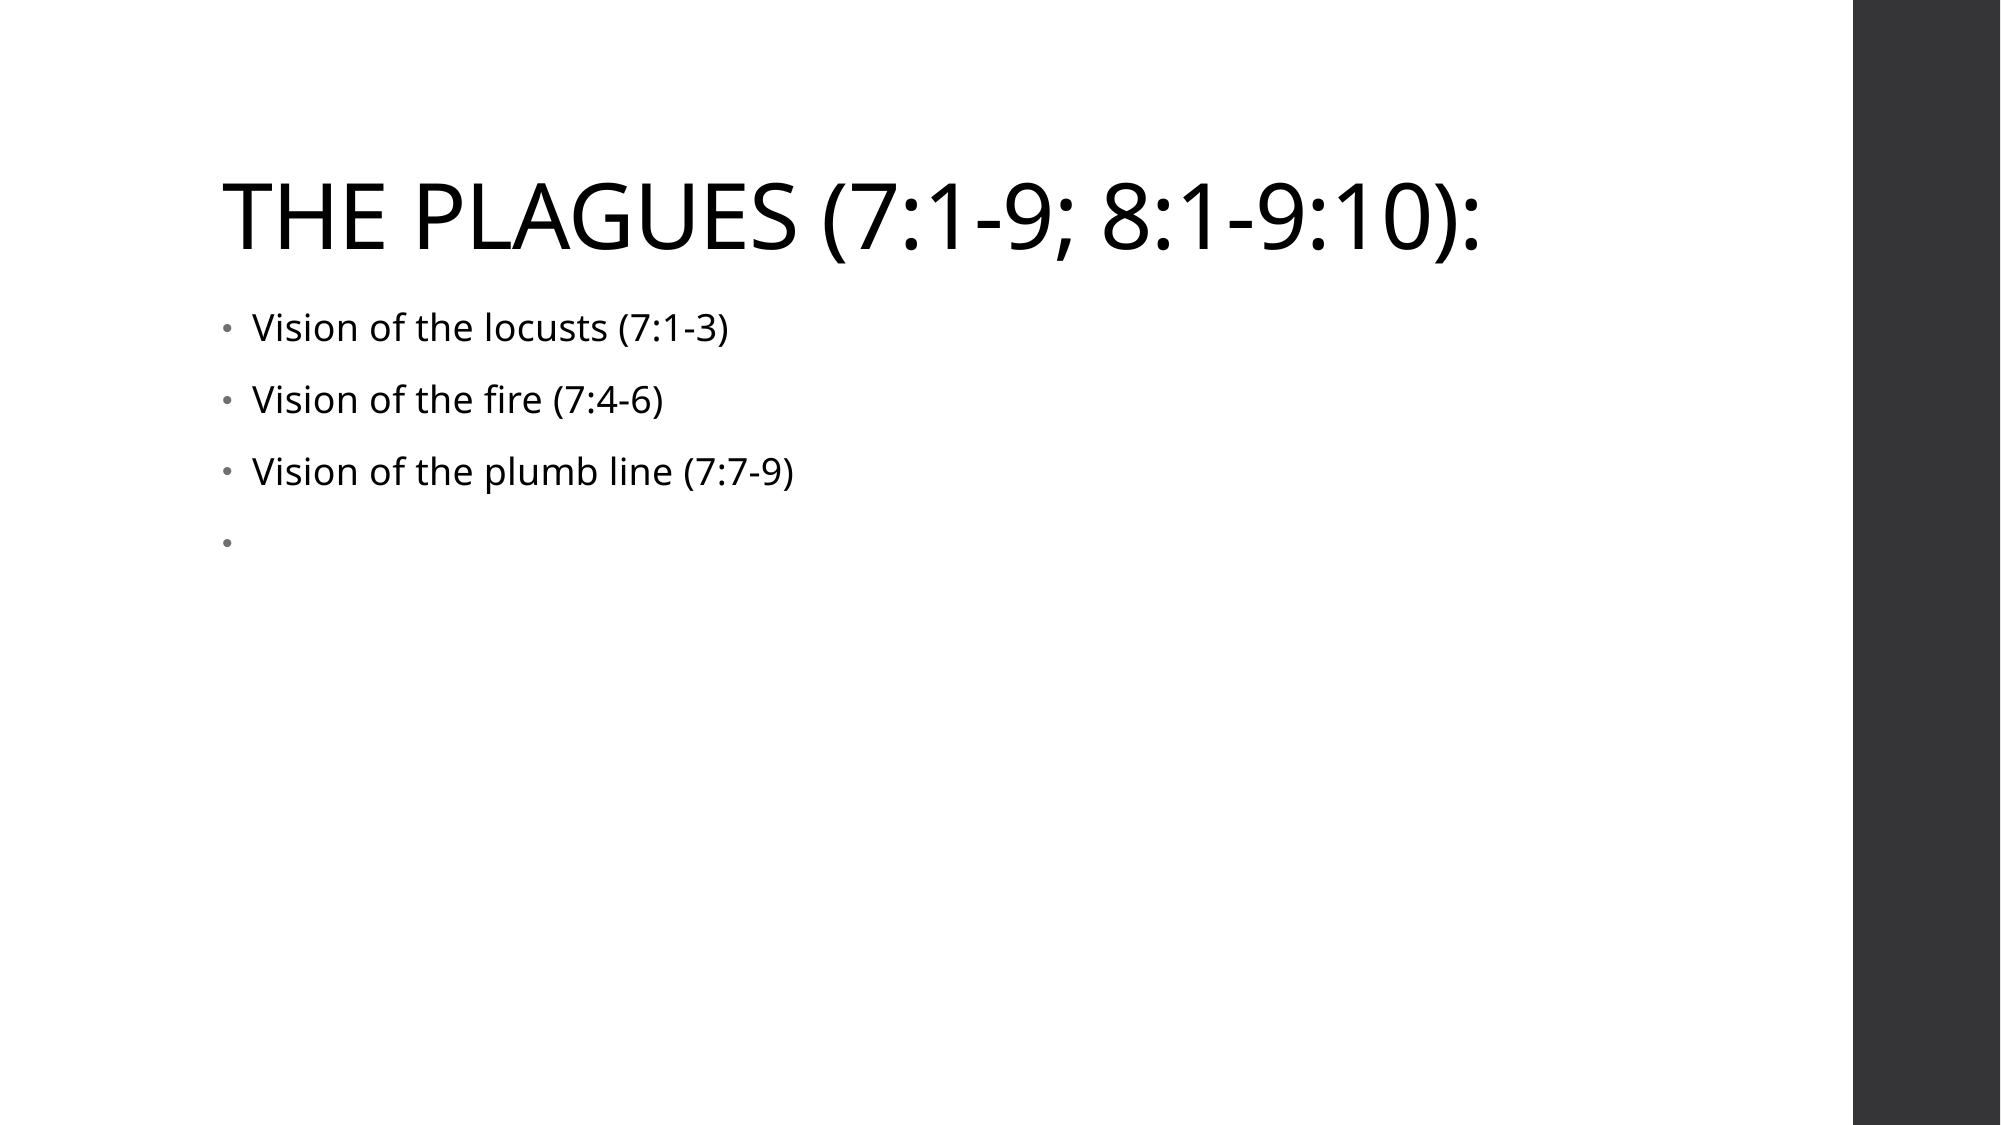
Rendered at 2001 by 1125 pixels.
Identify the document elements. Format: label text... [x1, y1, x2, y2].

list Vision of the locusts (7:1-3) Vision of the fire (7:4-6) Vision of the plumb line (7:7-9) [206, 299, 1617, 1014]
title THE PLAGUES (7:1-9; 8:1-9:10): [206, 60, 1797, 278]
